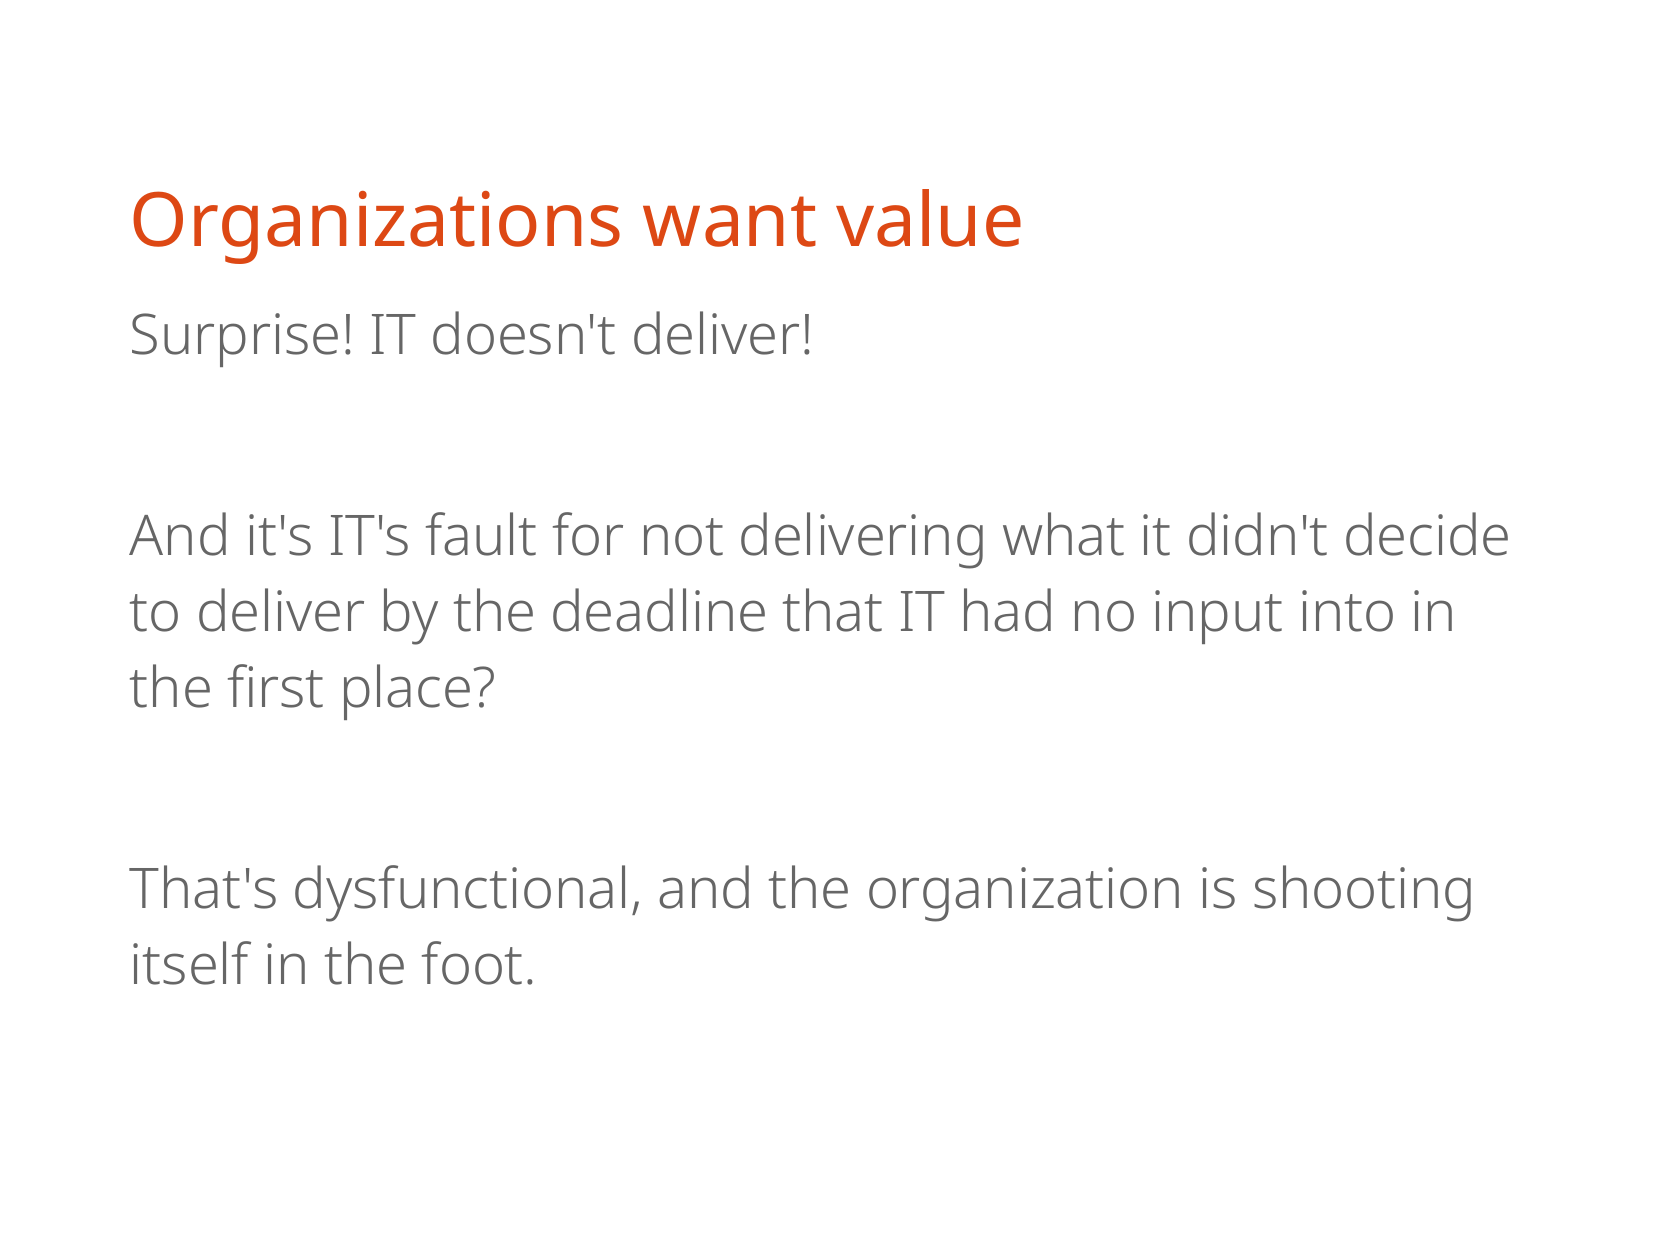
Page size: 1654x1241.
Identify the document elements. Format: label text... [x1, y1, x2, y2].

list Surprise! IT doesn't deliver! And it's IT's fault for not delivering what it didn't decide to deliver by the deadline that IT had no input into in the first place? That's dysfunctional, and the organization is shooting itself in the foot. [129, 295, 1518, 1010]
title Organizations want value [129, 153, 1518, 281]
